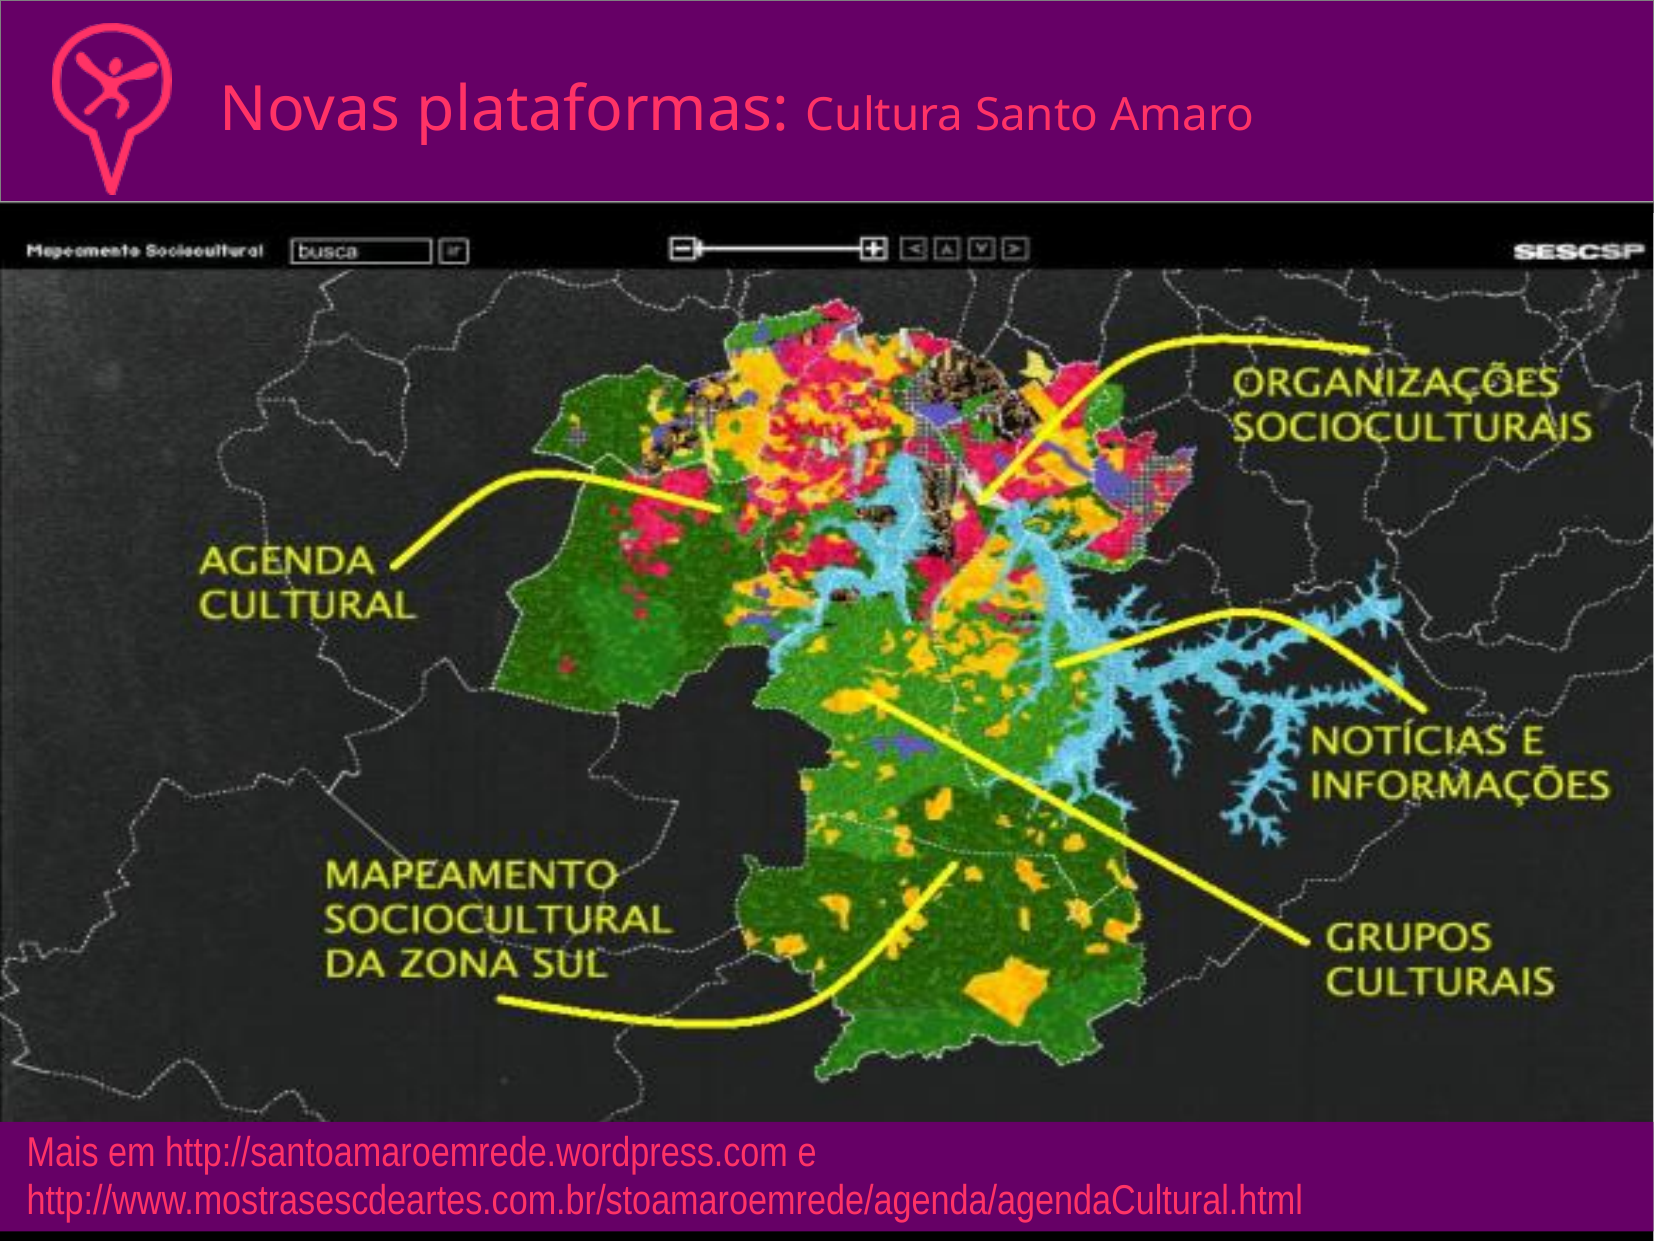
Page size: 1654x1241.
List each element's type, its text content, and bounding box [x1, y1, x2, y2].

text_box Mais em http://santoamaroemrede.wordpress.com e http://www.mostrasescdeartes.com.br/stoamaroemrede/agenda/agendaCultural.html [11, 1120, 1501, 1230]
text_box [0, 0, 1654, 201]
picture [52, 23, 172, 195]
text_box [0, 1121, 1654, 1232]
picture [0, 1232, 1654, 1241]
picture [0, 201, 1654, 1121]
title Novas plataformas: Cultura Santo Amaro [106, 23, 1595, 190]
